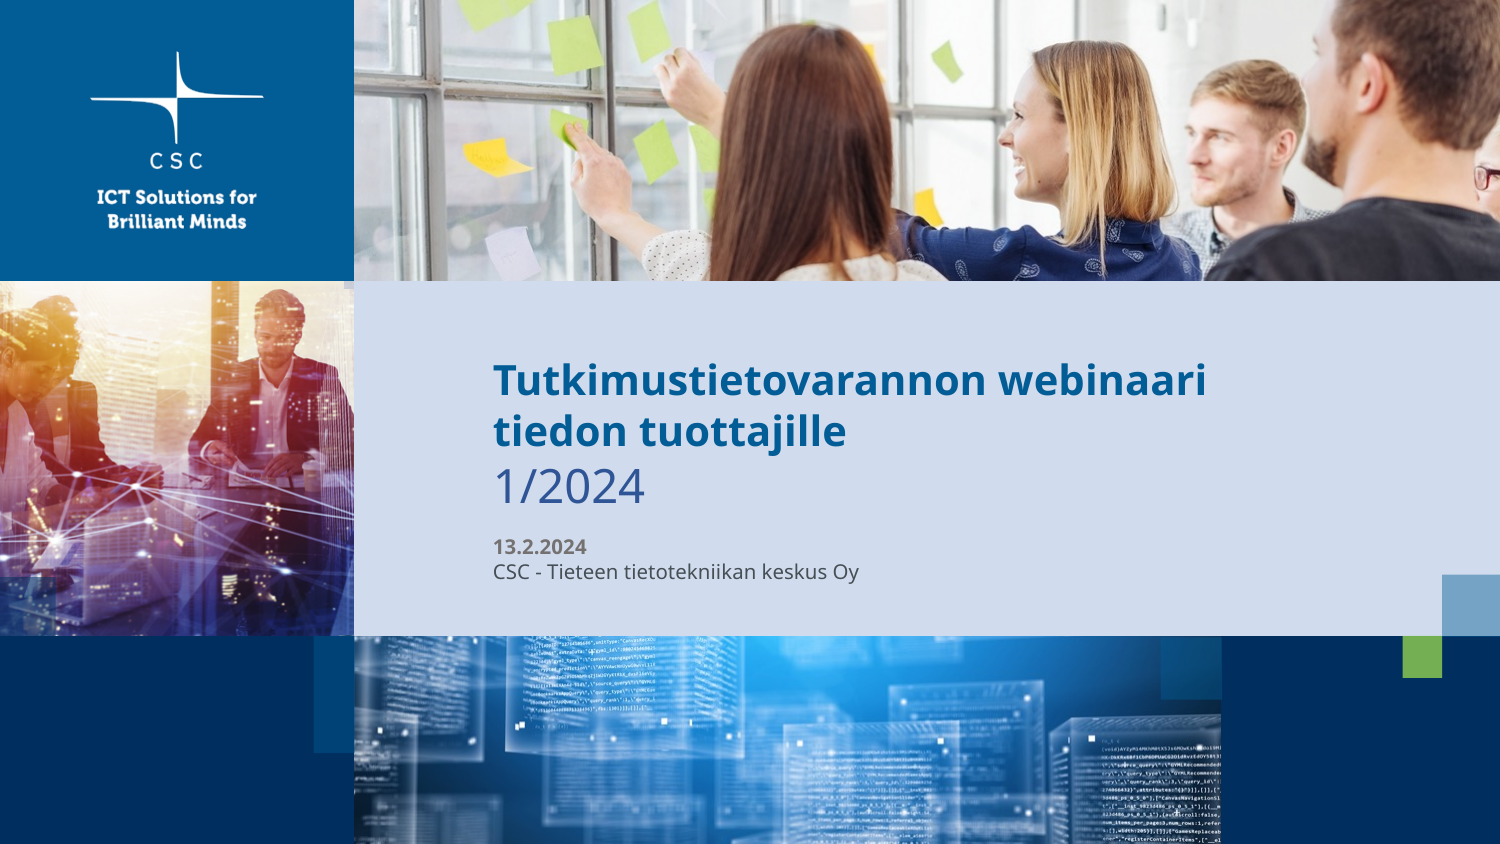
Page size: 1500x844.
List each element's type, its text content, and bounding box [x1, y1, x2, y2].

subtitle 13.2.2024 CSC - Tieteen tietotekniikan keskus Oy [481, 528, 1358, 591]
title Tutkimustietovarannon webinaari tiedon tuottajille 1/2024 [481, 349, 1358, 521]
